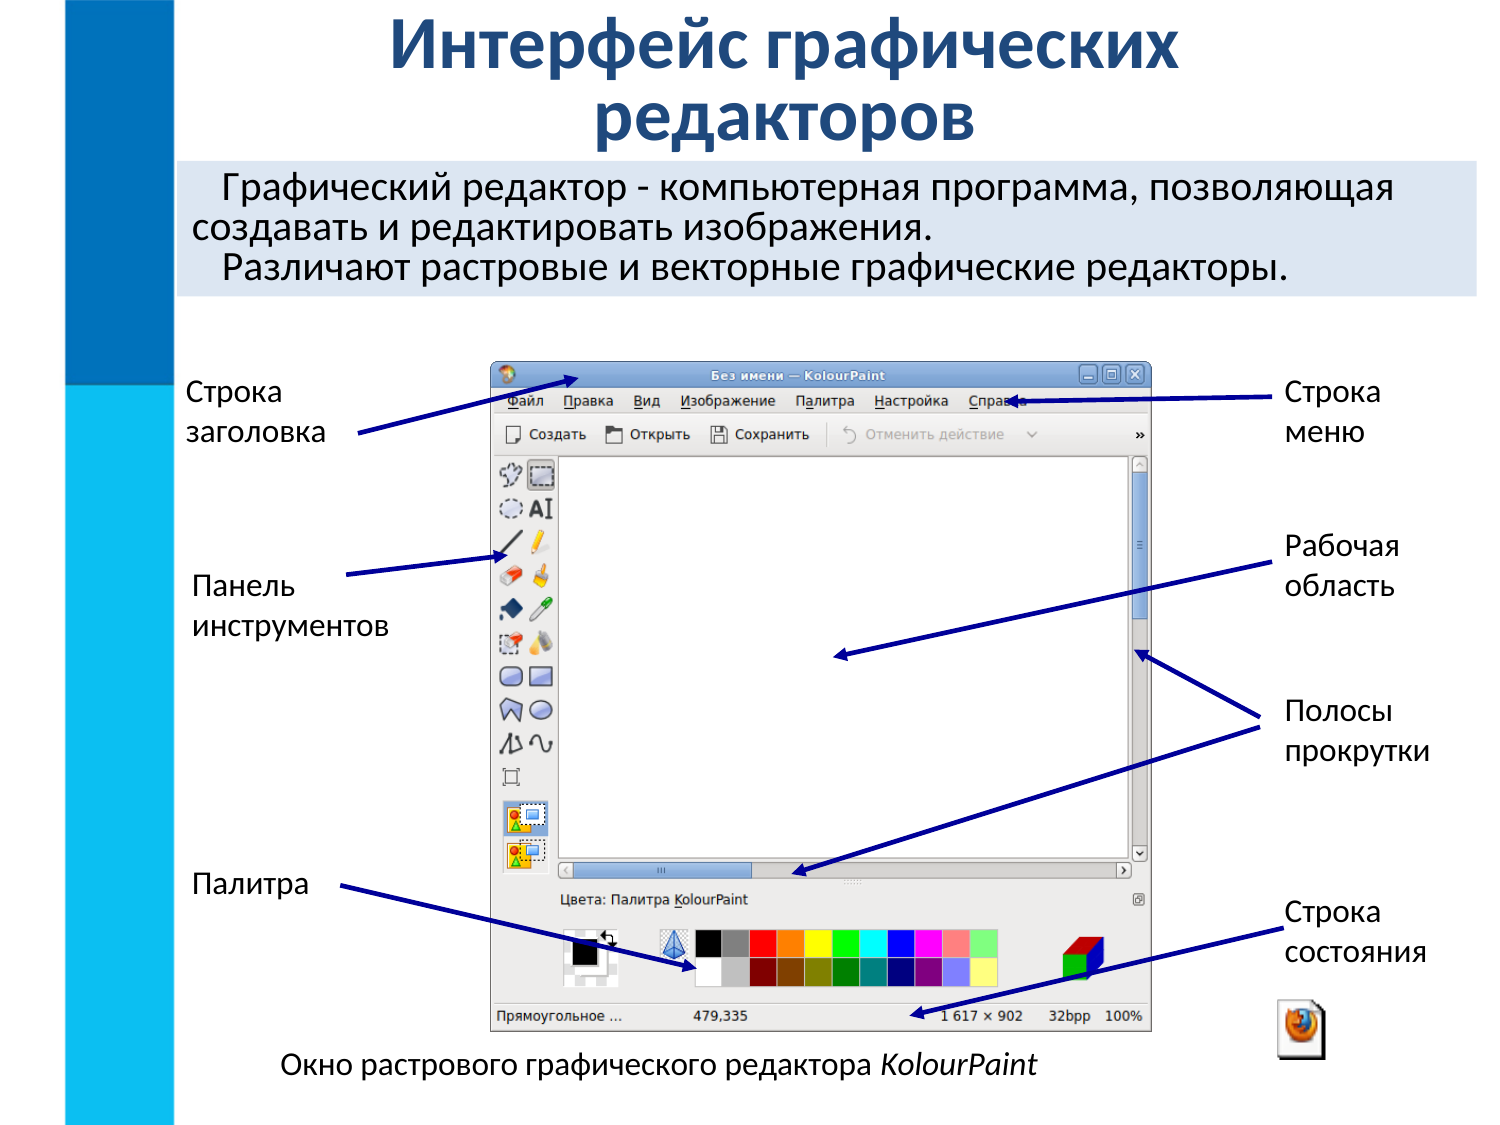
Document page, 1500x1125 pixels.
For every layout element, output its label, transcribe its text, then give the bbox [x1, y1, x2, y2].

text_box Окно растрового графического редактора KolourPaint [265, 1034, 1311, 1091]
text_box Строка заголовка [171, 361, 402, 457]
text_box Строка состояния [1269, 881, 1500, 977]
text_box Палитра [177, 854, 473, 910]
text_box Панель инструментов [177, 555, 473, 651]
text_box Графический редактор - компьютерная программа, позволяющая создавать и редактировать изображения. Различают растровые и векторные графические редакторы. [177, 160, 1477, 297]
text_box Интерфейс графических редакторов [183, 0, 1388, 160]
text_box Полосы прокрутки [1269, 680, 1500, 776]
text_box Строка меню [1269, 361, 1465, 457]
picture [0, 0, 1500, 1125]
text_box Рабочая область [1269, 515, 1459, 611]
